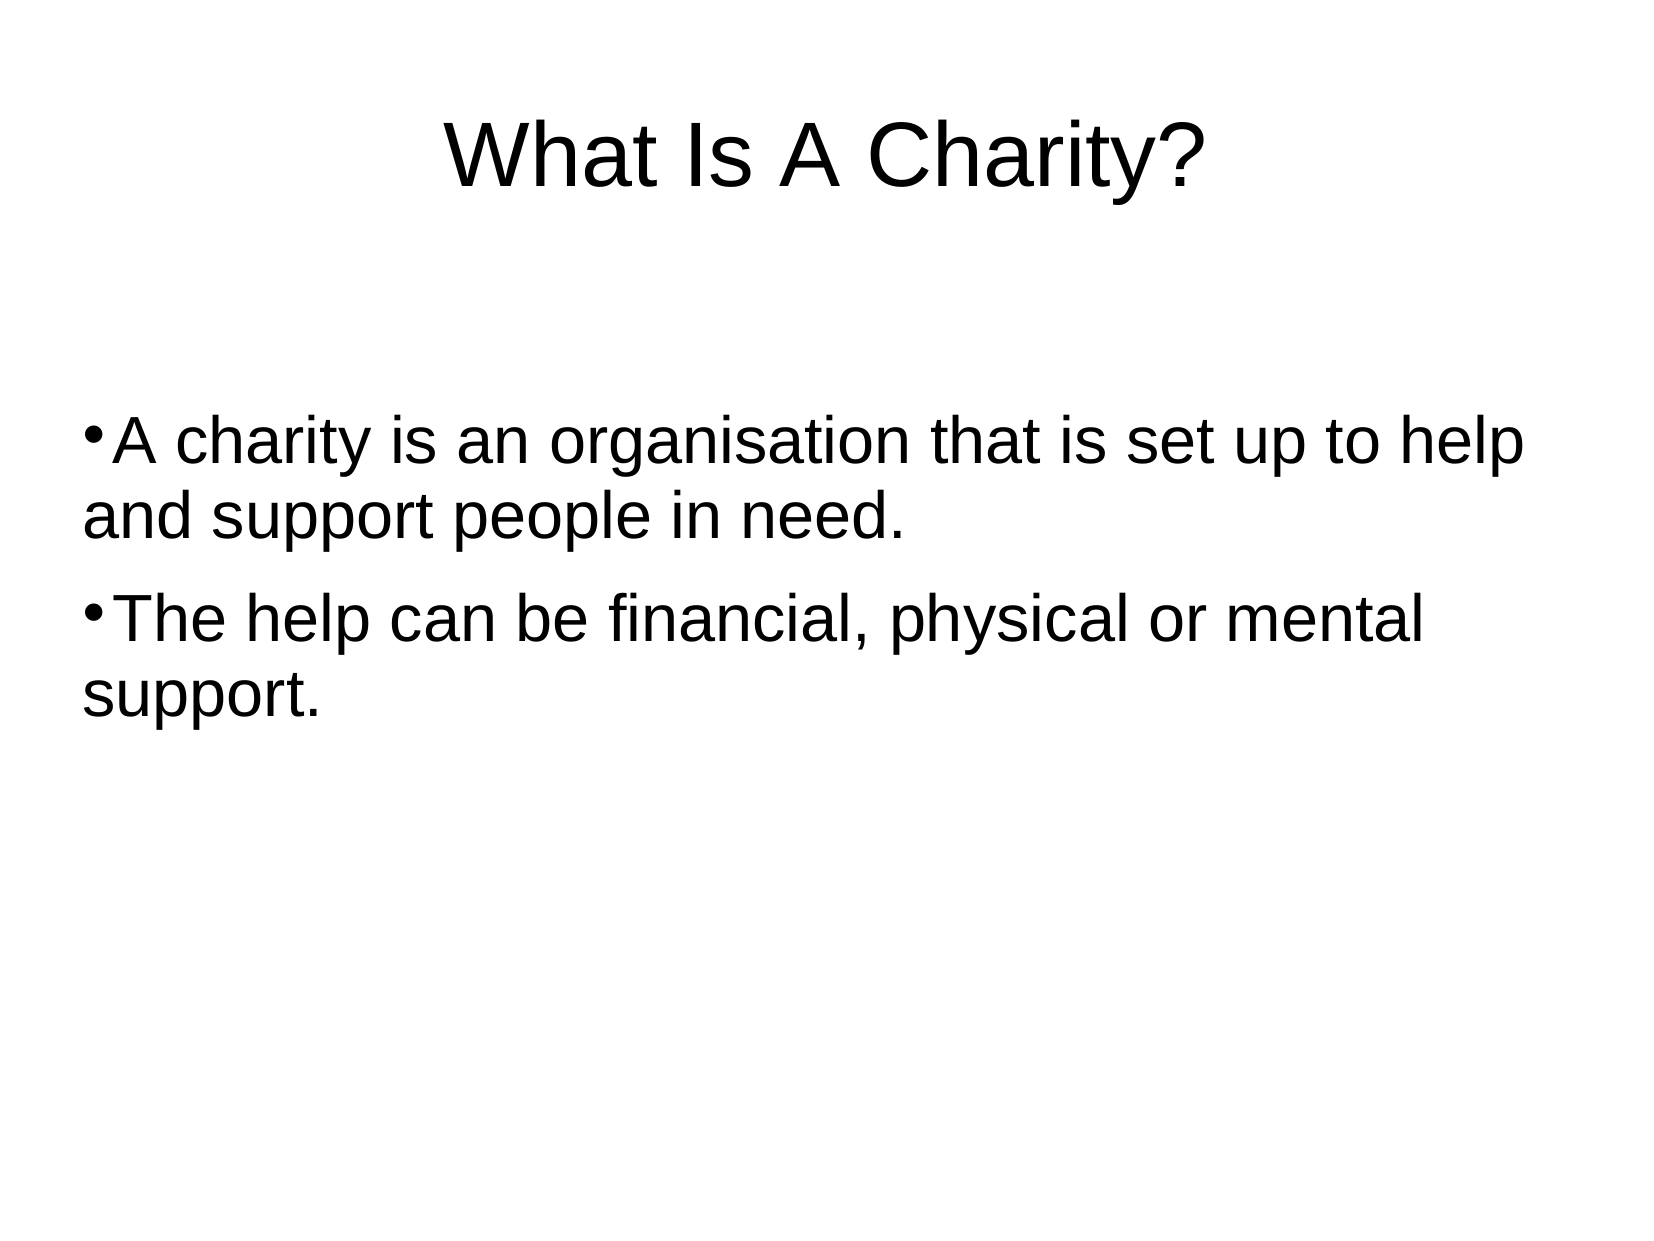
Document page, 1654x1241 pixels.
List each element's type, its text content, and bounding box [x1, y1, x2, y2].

list A charity is an organisation that is set up to help and support people in need. The help can be financial, physical or mental support. [82, 290, 1571, 1109]
title What Is A Charity? [82, 49, 1571, 257]
